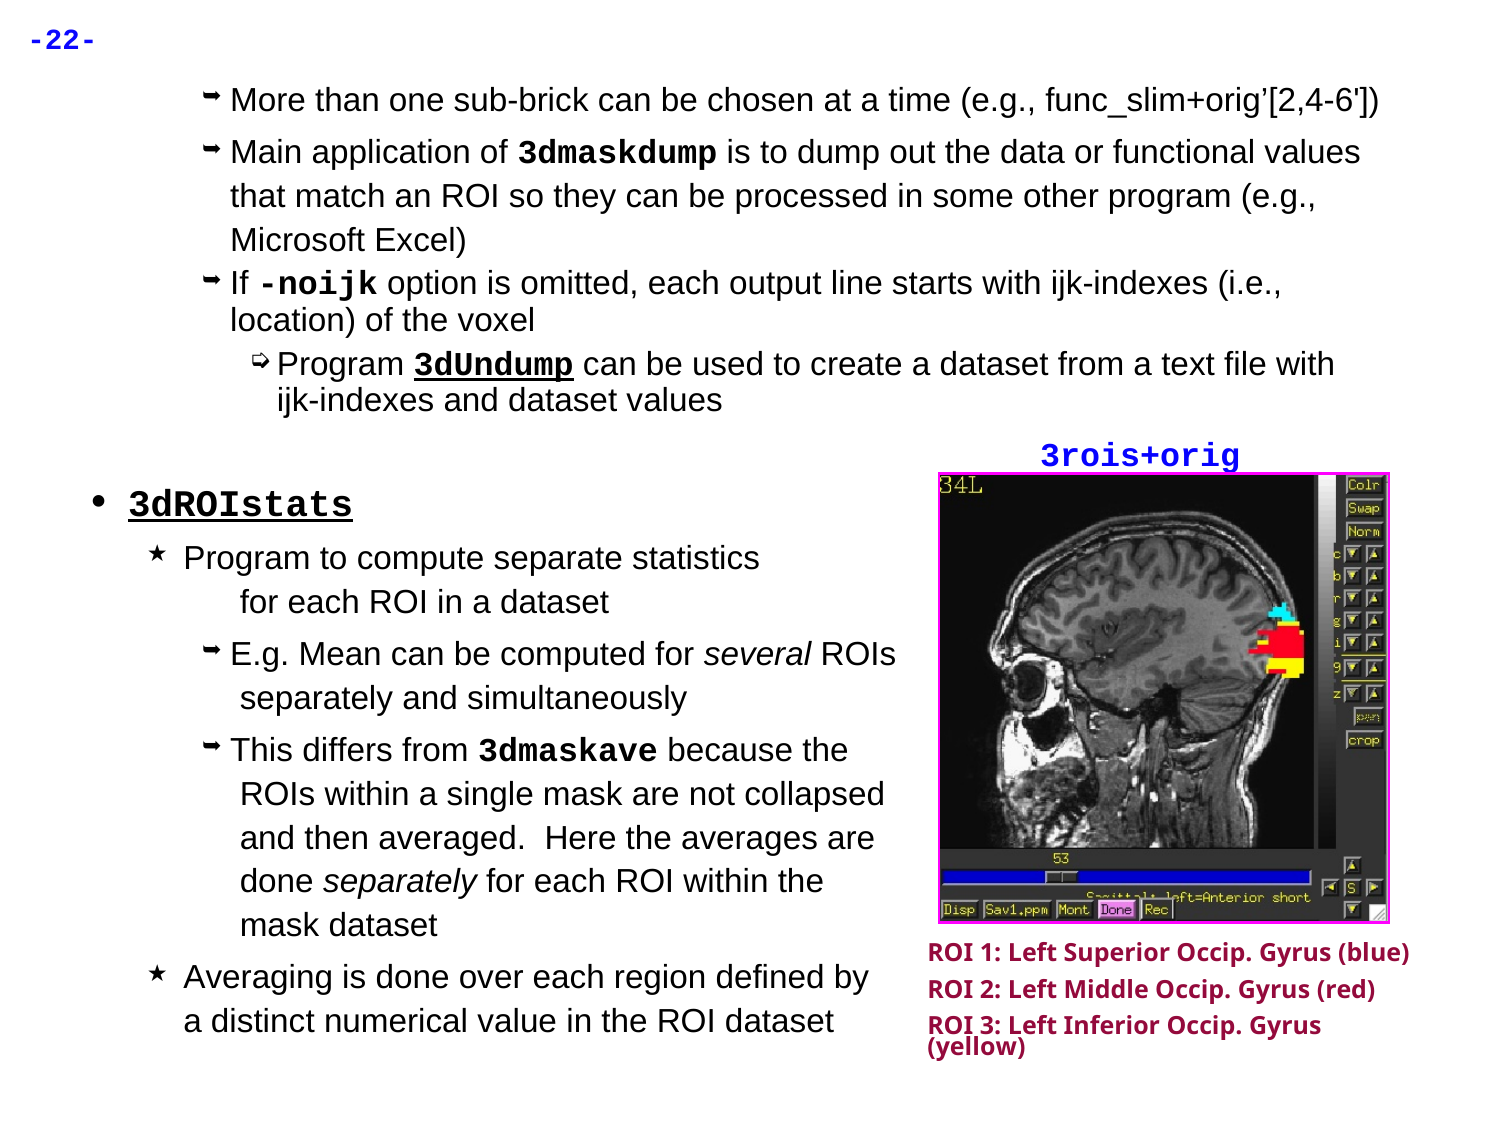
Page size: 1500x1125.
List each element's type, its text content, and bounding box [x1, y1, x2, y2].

text_box 3rois+orig [1025, 424, 1256, 472]
list More than one sub-brick can be chosen at a time (e.g., func_slim+orig’[2,4-6']) Main application of 3dmaskdump is to dump out the data or functional values that match an ROI so they can be processed in some other program (e.g., Microsoft Excel) If -noijk option is omitted, each output line starts with ijk-indexes (i.e., location) of the voxel Program 3dUndump can be used to create a dataset from a text file with ijk-indexes and dataset values 3dROIstats Program to compute separate statistics for each ROI in a dataset E.g. Mean can be computed for several ROIs separately and simultaneously This differs from 3dmaskave because the ROIs within a single mask are not collapsed and then averaged. Here the averages are done separately for each ROI within the mask dataset Averaging is done over each region defined by a distinct numerical value in the ROI dataset [74, 75, 1400, 1051]
picture [940, 474, 1388, 922]
text_box ROI 1: Left Superior Occip. Gyrus (blue) ROI 2: Left Middle Occip. Gyrus (red) ROI 3: Left Inferior Occip. Gyrus (yellow) [912, 937, 1438, 1068]
